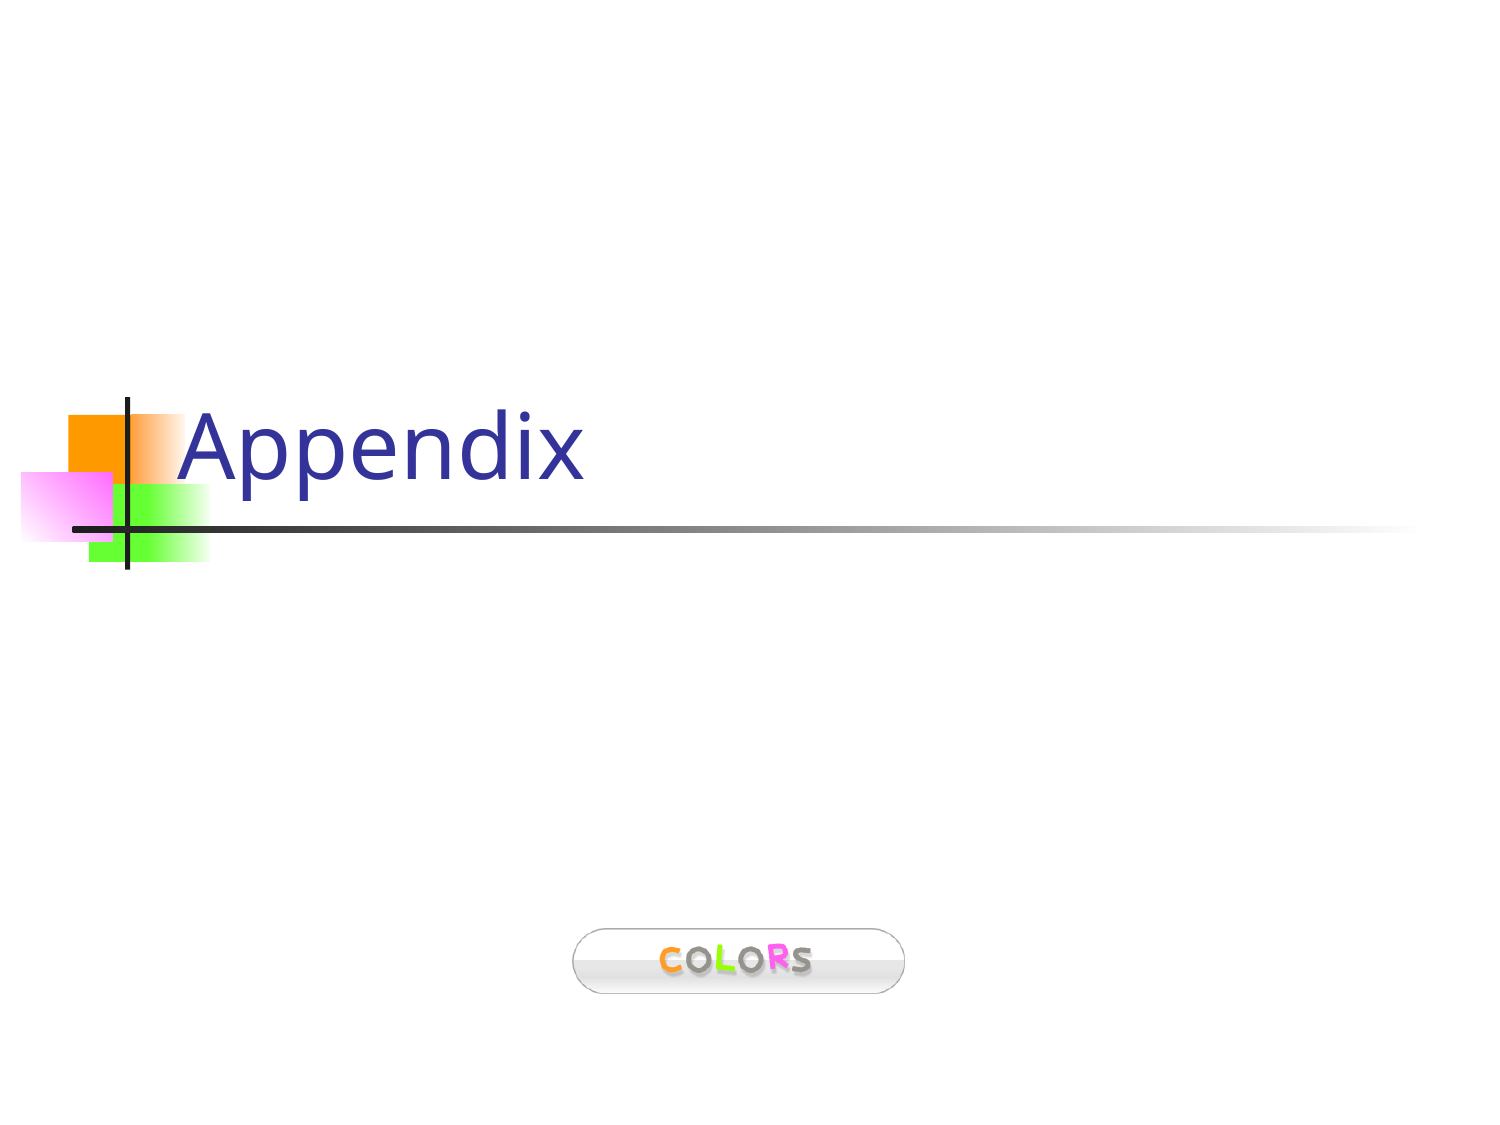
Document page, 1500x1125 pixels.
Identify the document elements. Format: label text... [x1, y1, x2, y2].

title Appendix [162, 274, 1438, 515]
picture [572, 928, 905, 994]
